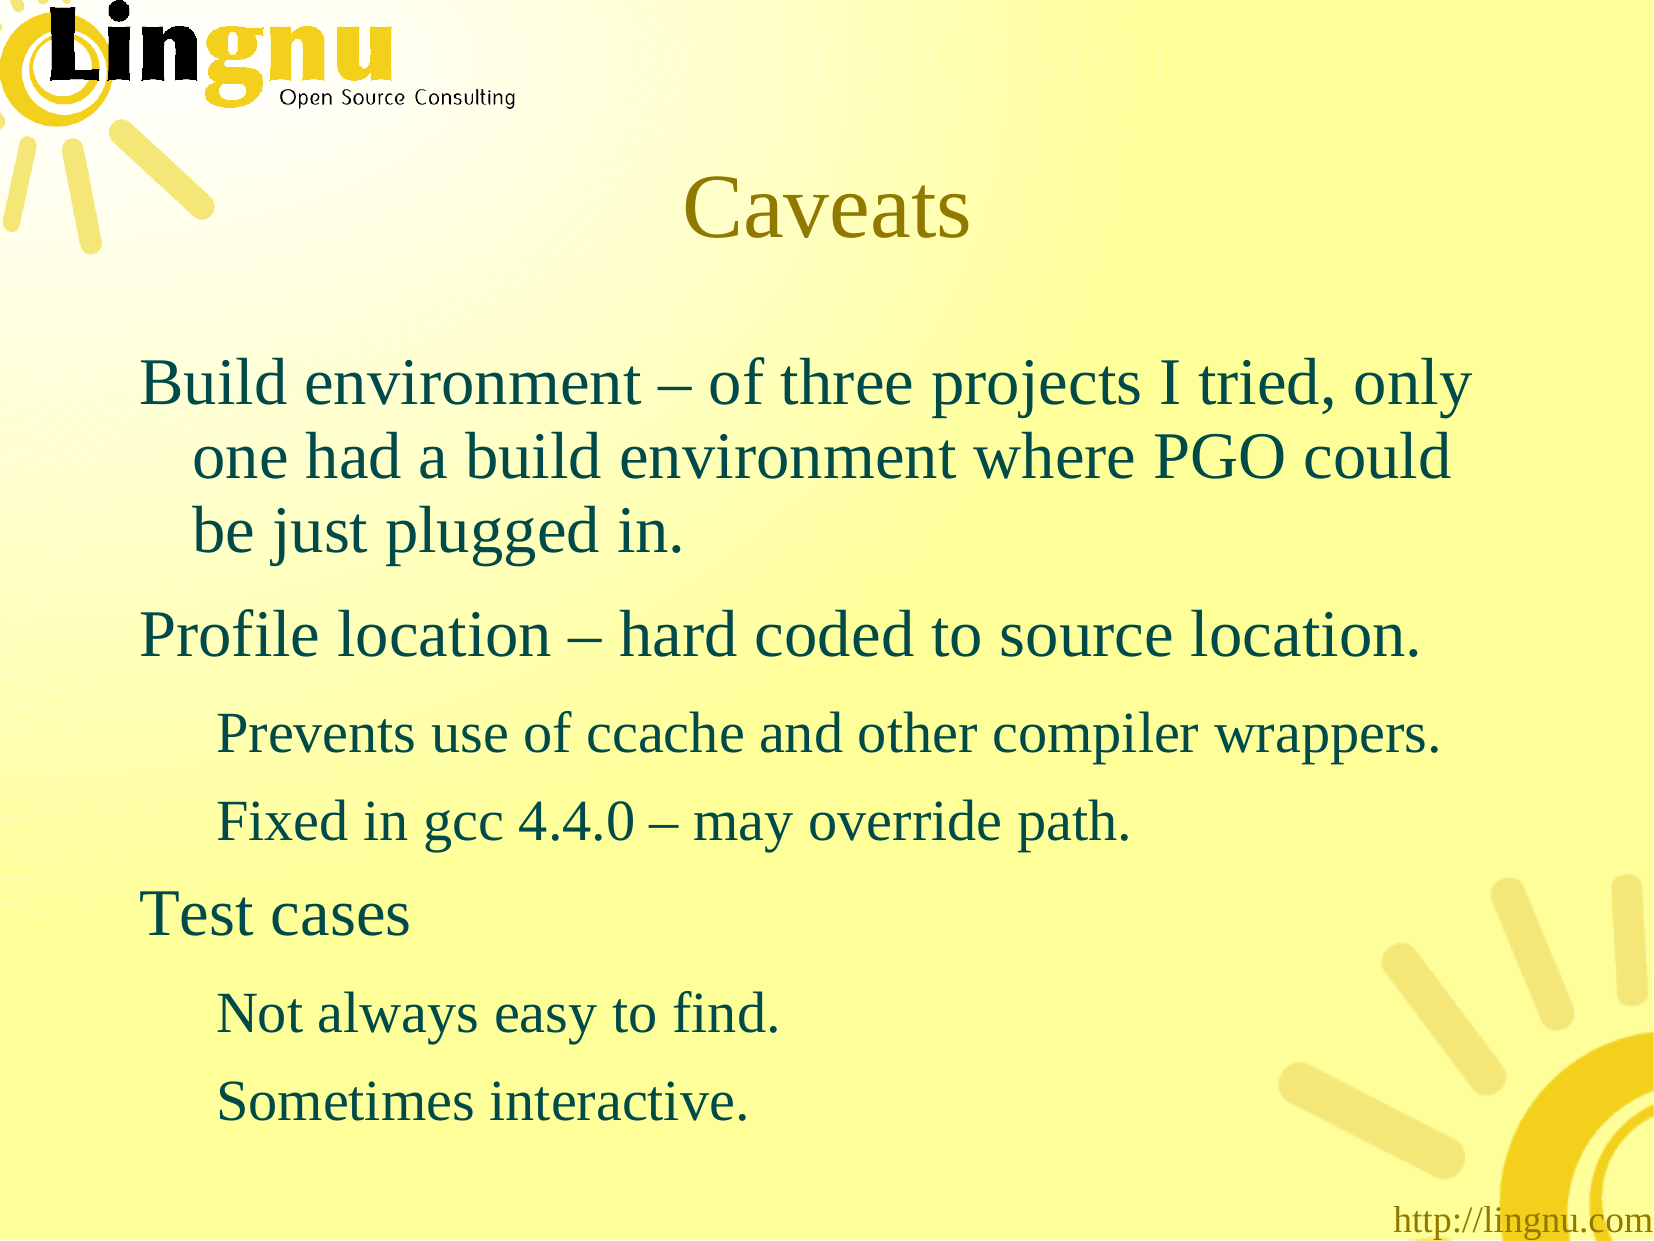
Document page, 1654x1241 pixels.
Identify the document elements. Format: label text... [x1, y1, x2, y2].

list Build environment – of three projects I tried, only one had a build environment where PGO could be just plugged in. Profile location – hard coded to source location. Prevents use of ccache and other compiler wrappers. Fixed in gcc 4.4.0 – may override path. Test cases Not always easy to find. Sometimes interactive. [121, 344, 1534, 1133]
picture [1256, 871, 1654, 1241]
title Caveats [121, 102, 1534, 311]
picture [0, 0, 516, 256]
